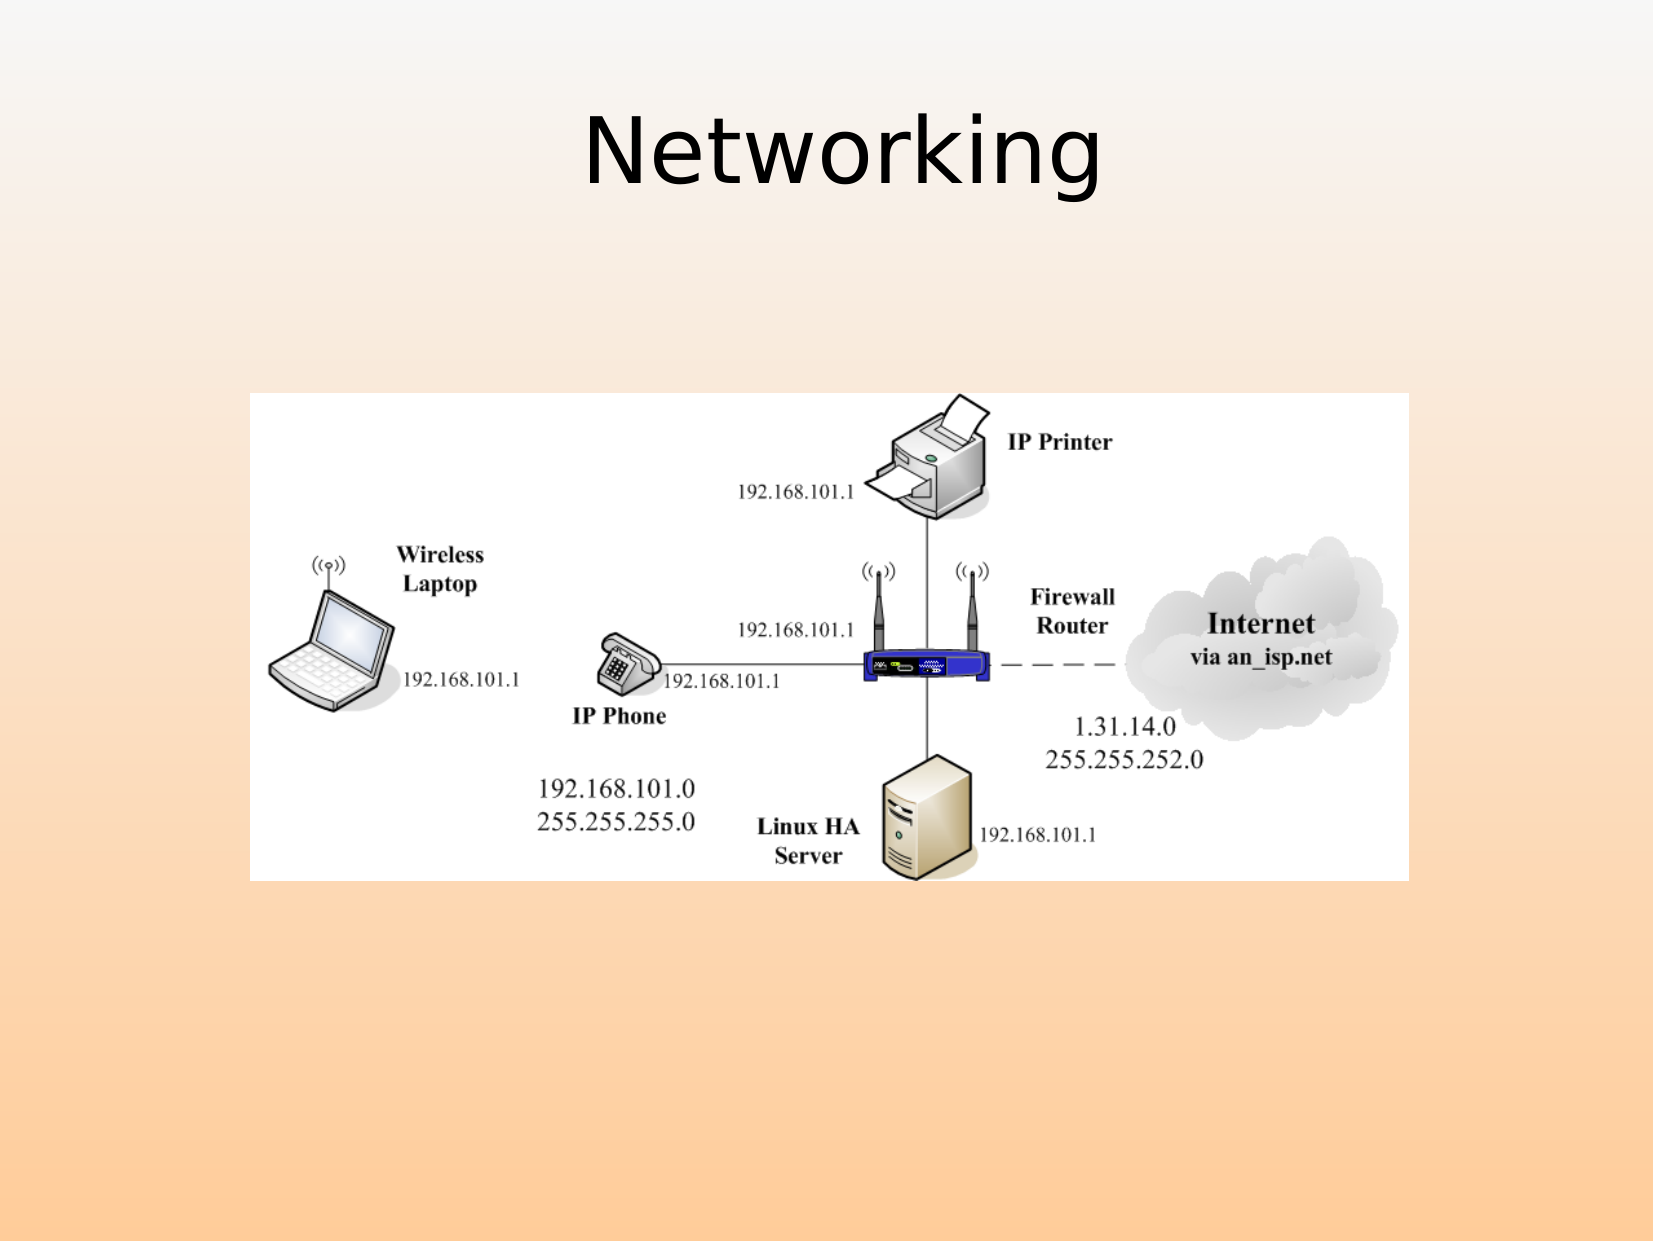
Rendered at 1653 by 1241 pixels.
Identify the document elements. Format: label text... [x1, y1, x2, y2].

chart [111, 305, 1600, 1125]
title Networking [82, 49, 1571, 257]
